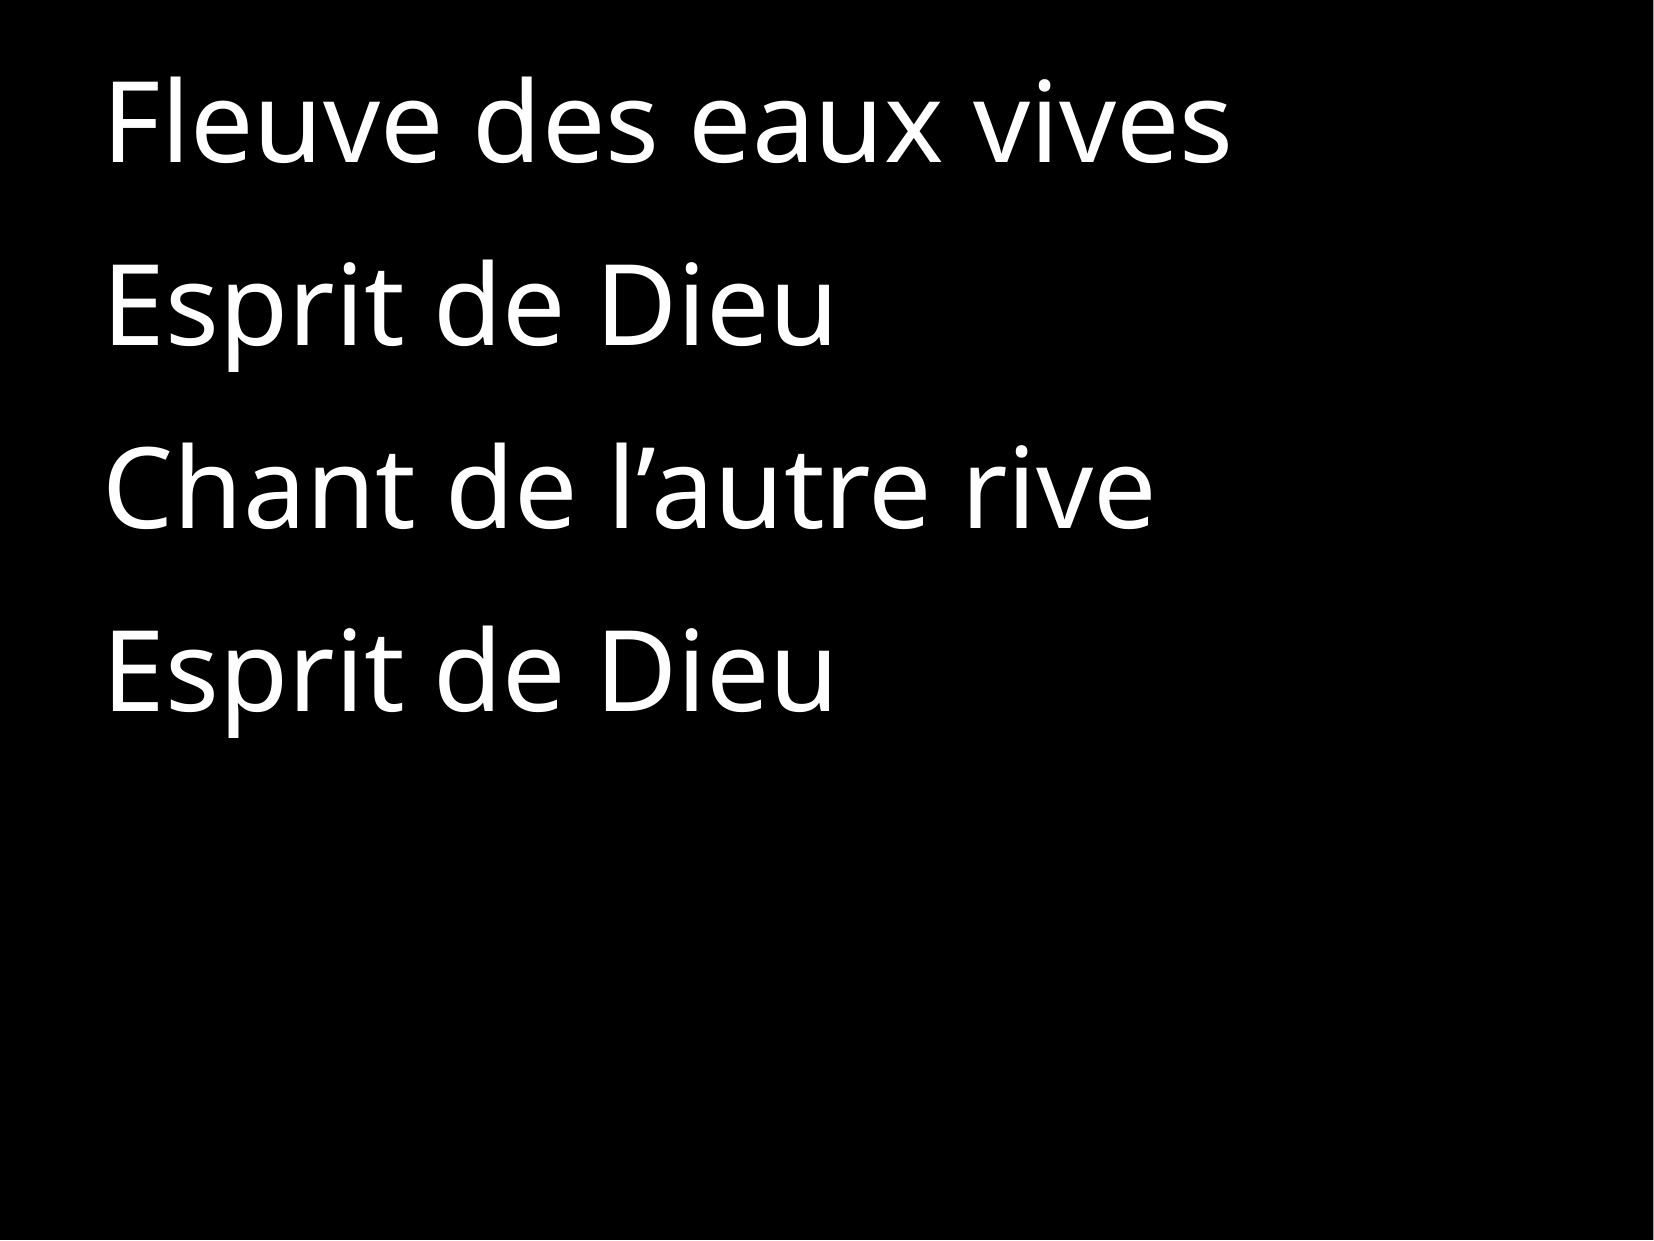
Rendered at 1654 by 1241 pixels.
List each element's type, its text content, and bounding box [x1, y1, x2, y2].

list Fleuve des eaux vives Esprit de Dieu Chant de l’autre rive Esprit de Dieu [32, 42, 1490, 1083]
